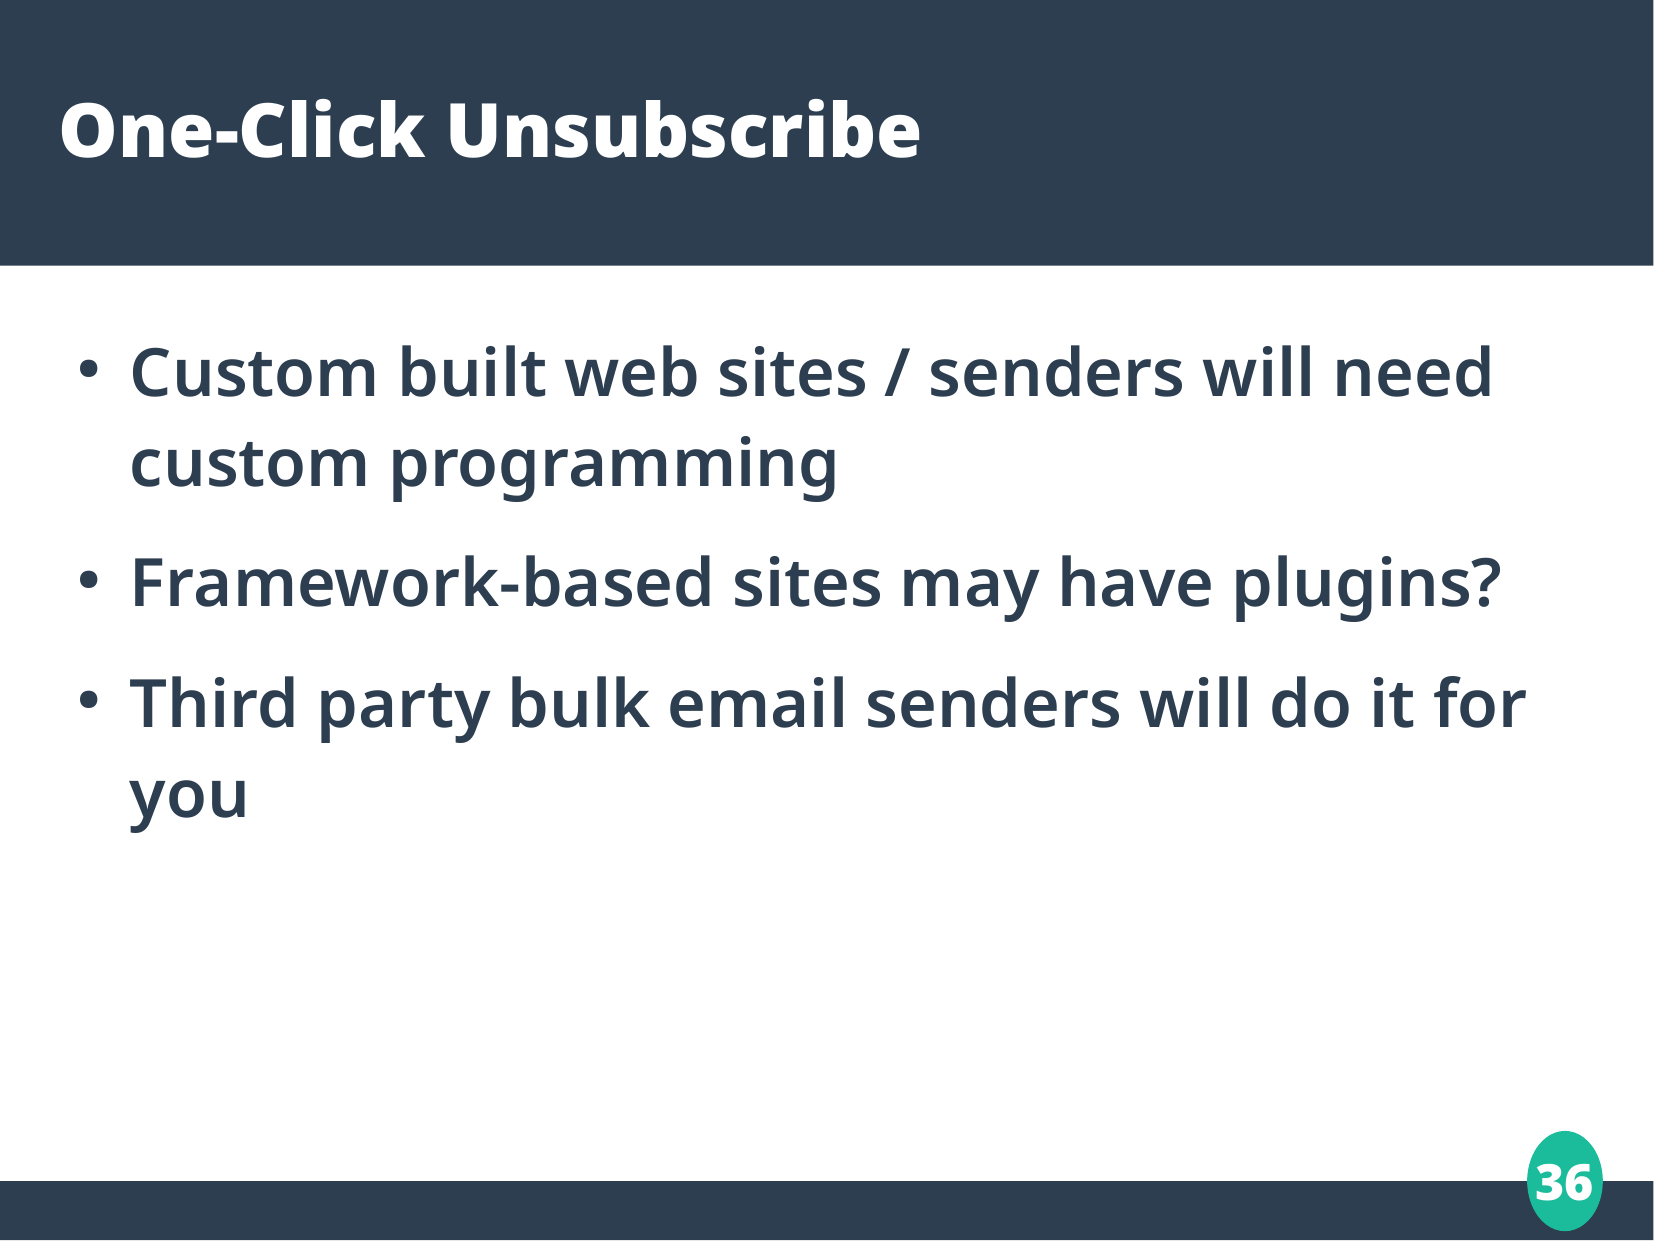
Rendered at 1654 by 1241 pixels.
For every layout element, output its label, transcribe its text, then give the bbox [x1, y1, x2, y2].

title One-Click Unsubscribe [59, 49, 1595, 207]
list Custom built web sites / senders will need custom programming Framework-based sites may have plugins? Third party bulk email senders will do it for you [59, 324, 1595, 1152]
